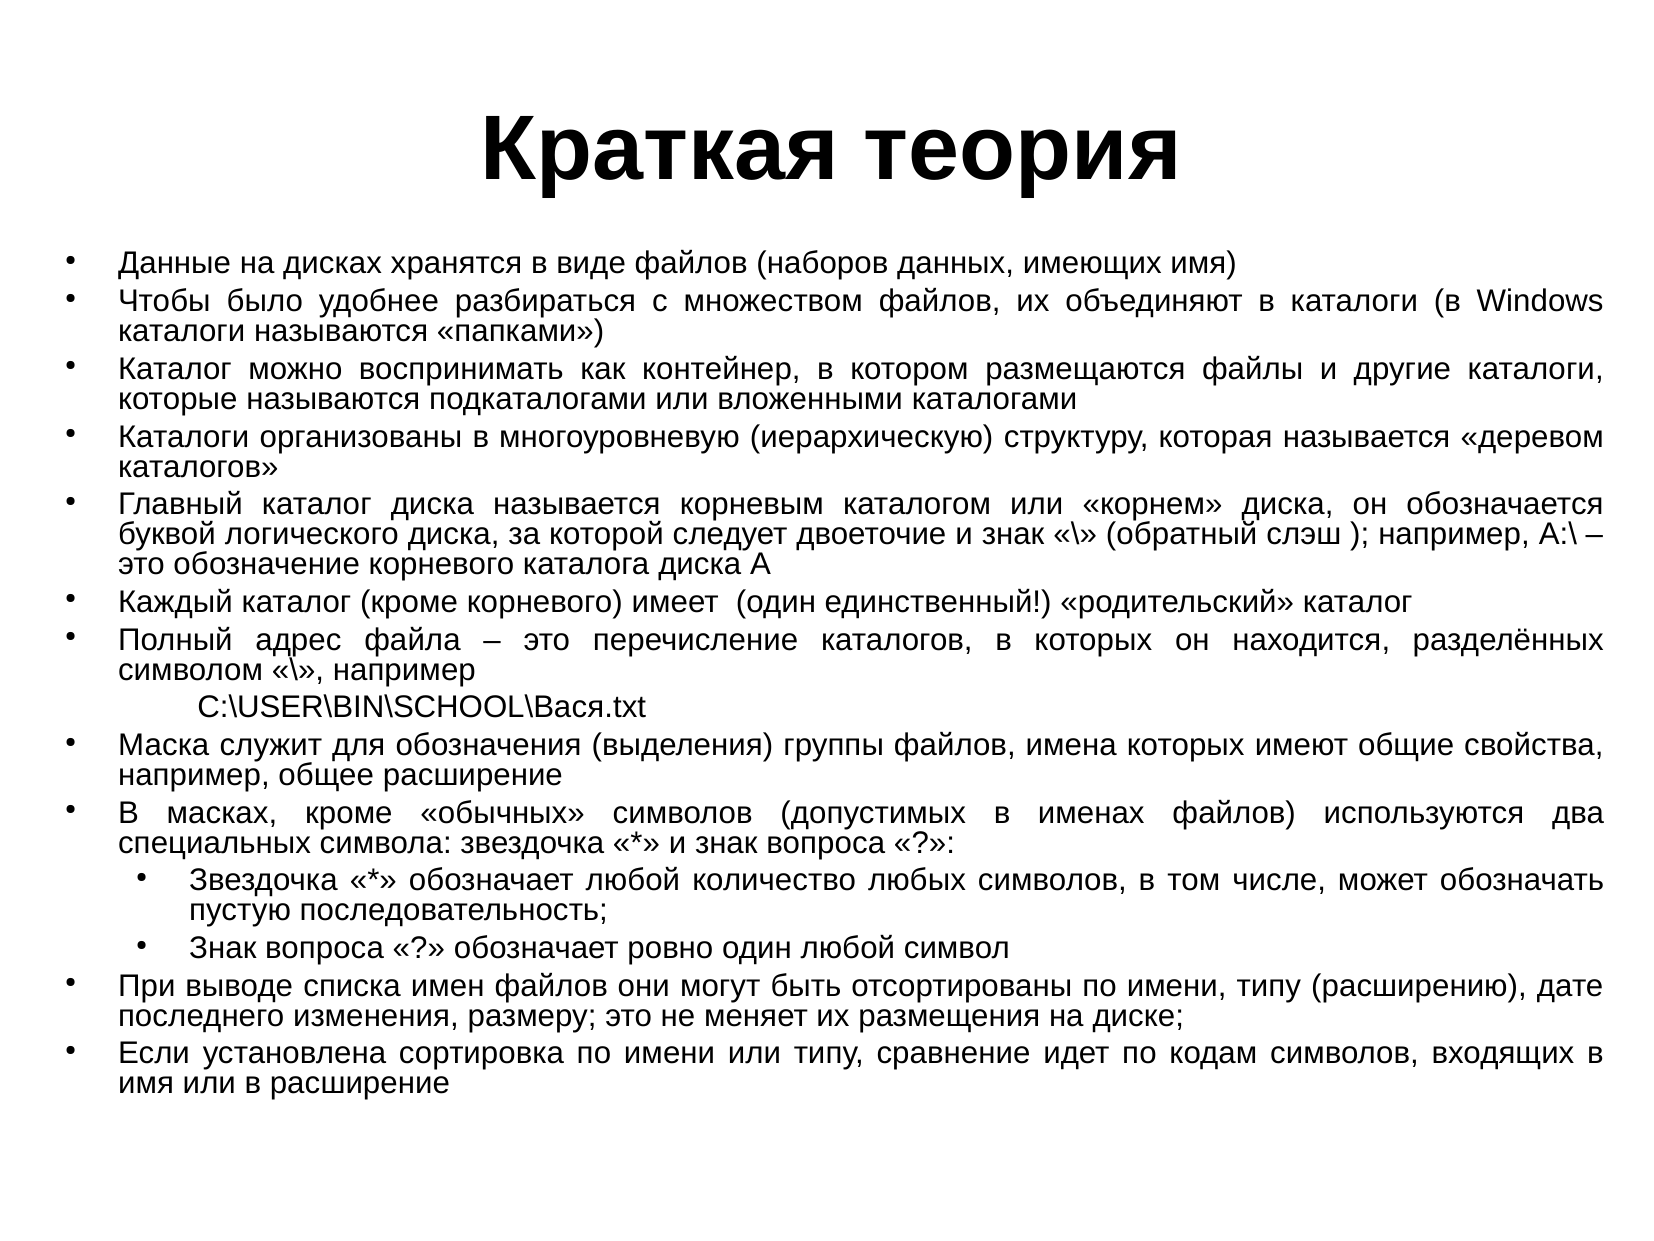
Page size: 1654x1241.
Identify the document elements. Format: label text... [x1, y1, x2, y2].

list Данные на дисках хранятся в виде файлов (наборов данных, имеющих имя) Чтобы было удобнее разбираться с множеством файлов, их объединяют в каталоги (в Windows каталоги называются «папками») Каталог можно воспринимать как контейнер, в котором размещаются файлы и другие каталоги, которые называются подкаталогами или вложенными каталогами Каталоги организованы в многоуровневую (иерархическую) структуру, которая называется «деревом каталогов» Главный каталог диска называется корневым каталогом или «корнем» диска, он обозначается буквой логического диска, за которой следует двоеточие и знак «\» (обратный слэш ); например, A:\ – это обозначение корневого каталога диска А Каждый каталог (кроме корневого) имеет (один единственный!) «родительский» каталог Полный адрес файла – это перечисление каталогов, в которых он находится, разделённых символом «\», например С:\USER\BIN\SCHOOL\Вася.txt Маска служит для обозначения (выделения) группы файлов, имена которых имеют общие свойства, например, общее расширение В масках, кроме «обычных» символов (допустимых в именах файлов) используются два специальных символа: звездочка «*» и знак вопроса «?»: Звездочка «*» обозначает любой количество любых символов, в том числе, может обозначать пустую последовательность; Знак вопроса «?» обозначает ровно один любой символ При выводе списка имен файлов они могут быть отсортированы по имени, типу (расширению), дате последнего изменения, размеру; это не меняет их размещения на диске; Если установлена сортировка по имени или типу, сравнение идет по кодам символов, входящих в имя или в расширение [32, 242, 1622, 1220]
title Краткая теория [82, 68, 1571, 242]
